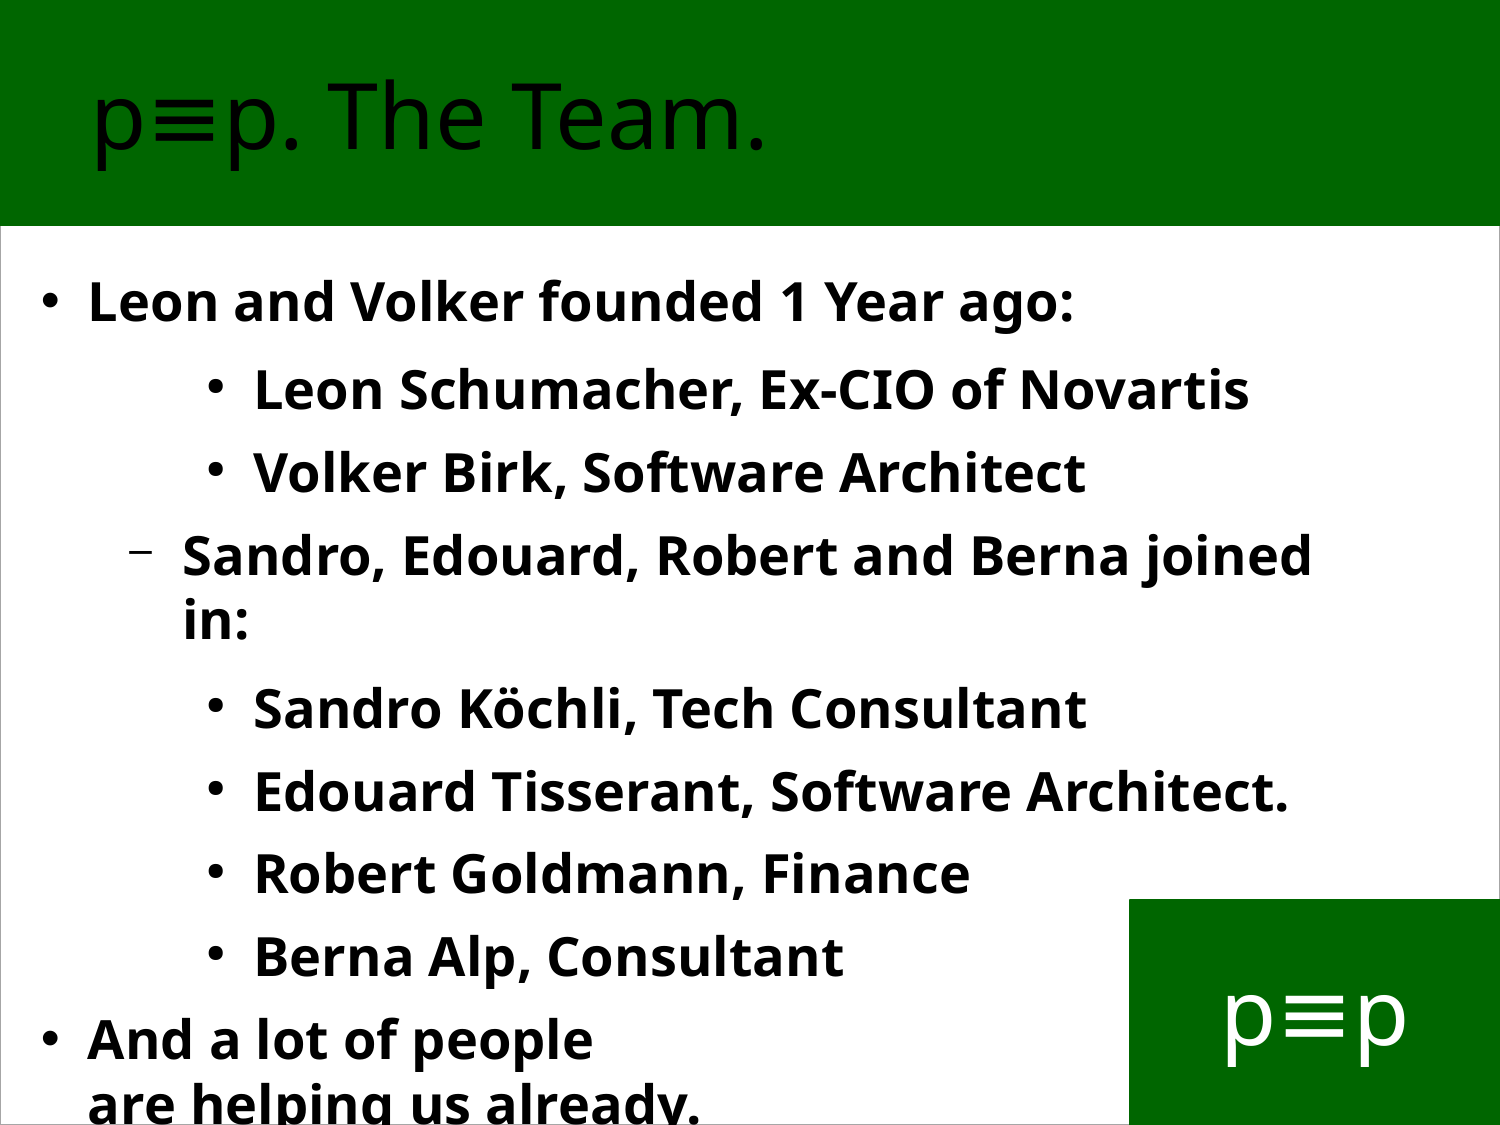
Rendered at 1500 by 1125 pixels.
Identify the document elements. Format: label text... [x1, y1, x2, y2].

text_box p≡p [1130, 899, 1500, 1125]
title p≡p. The Team. [0, 0, 1500, 225]
list Leon and Volker founded 1 Year ago: Leon Schumacher, Ex-CIO of Novartis Volker Birk, Software Architect Sandro, Edouard, Robert and Berna joined in: Sandro Köchli, Tech Consultant Edouard Tisserant, Software Architect. Robert Goldmann, Finance Berna Alp, Consultant And a lot of people are helping us already. [25, 260, 1404, 1103]
